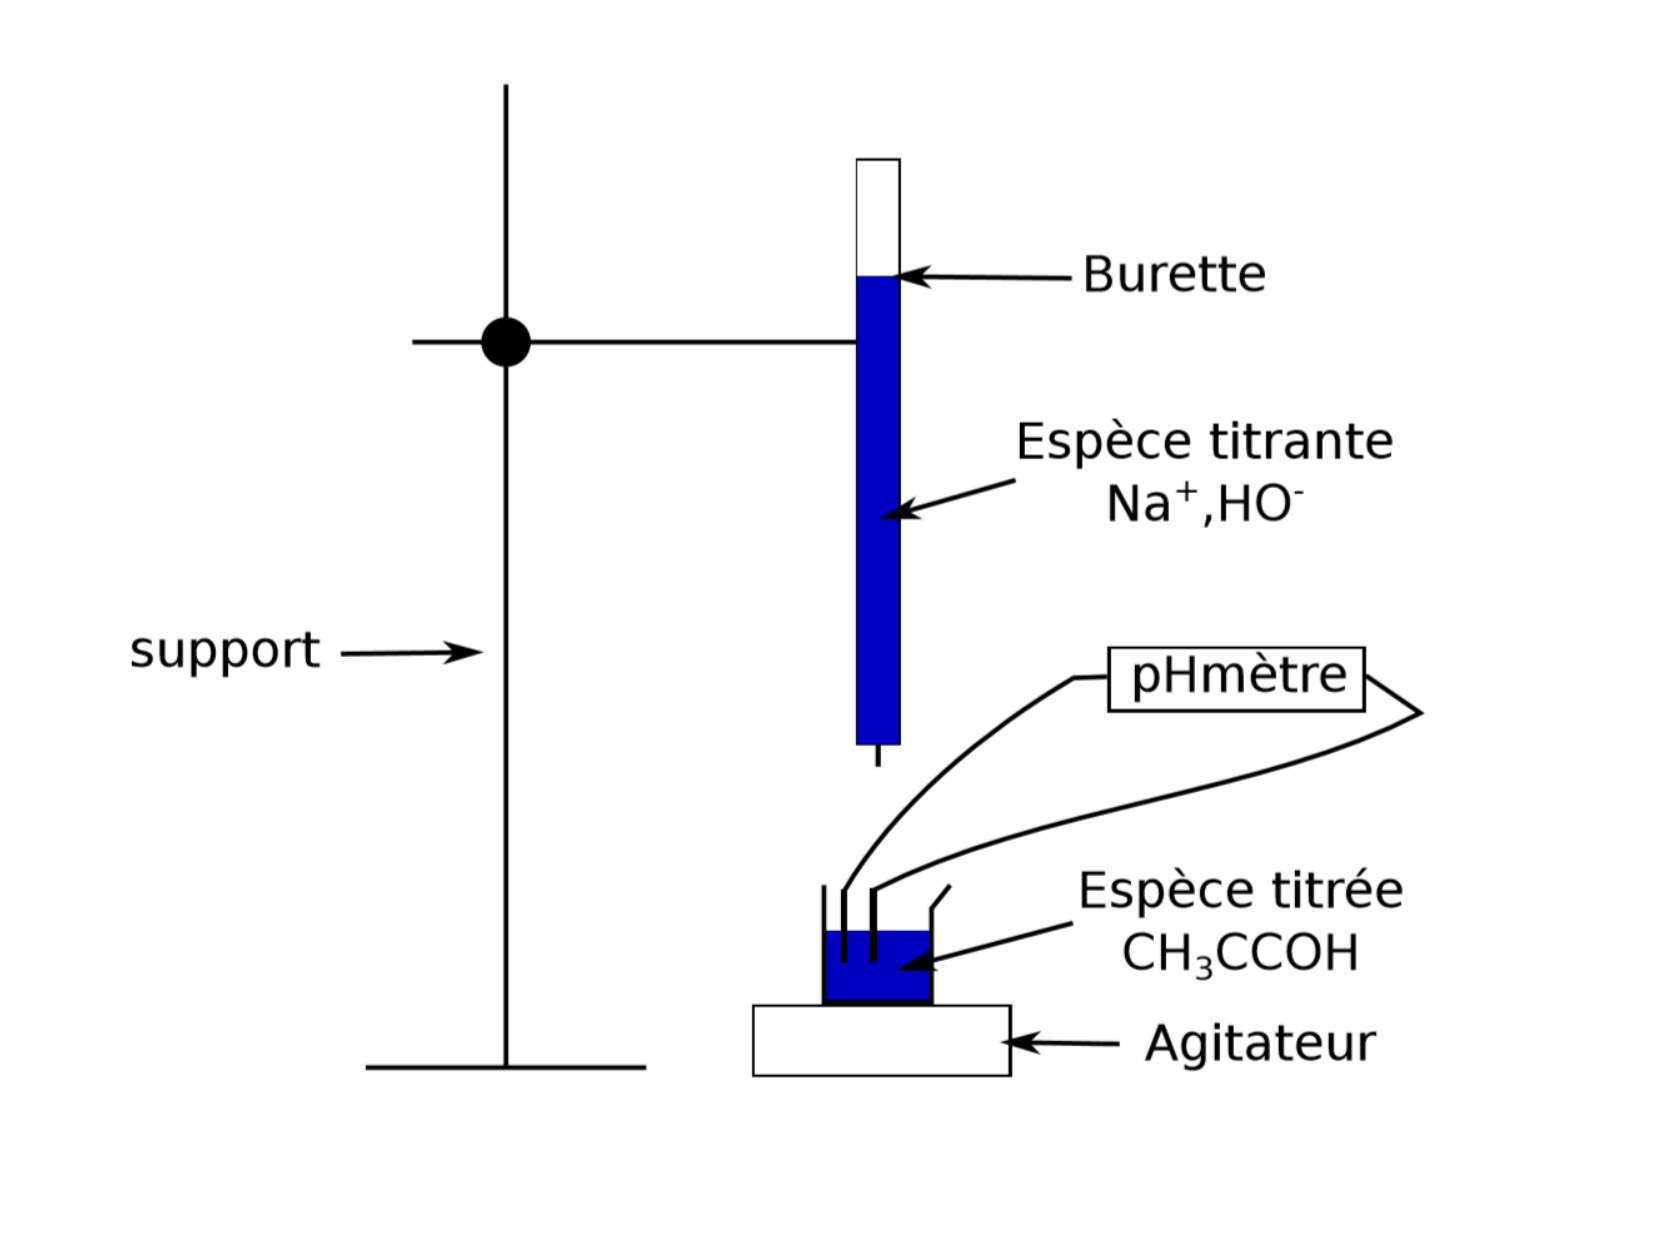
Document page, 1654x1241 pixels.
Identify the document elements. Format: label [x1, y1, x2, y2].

picture [82, 70, 1569, 1100]
